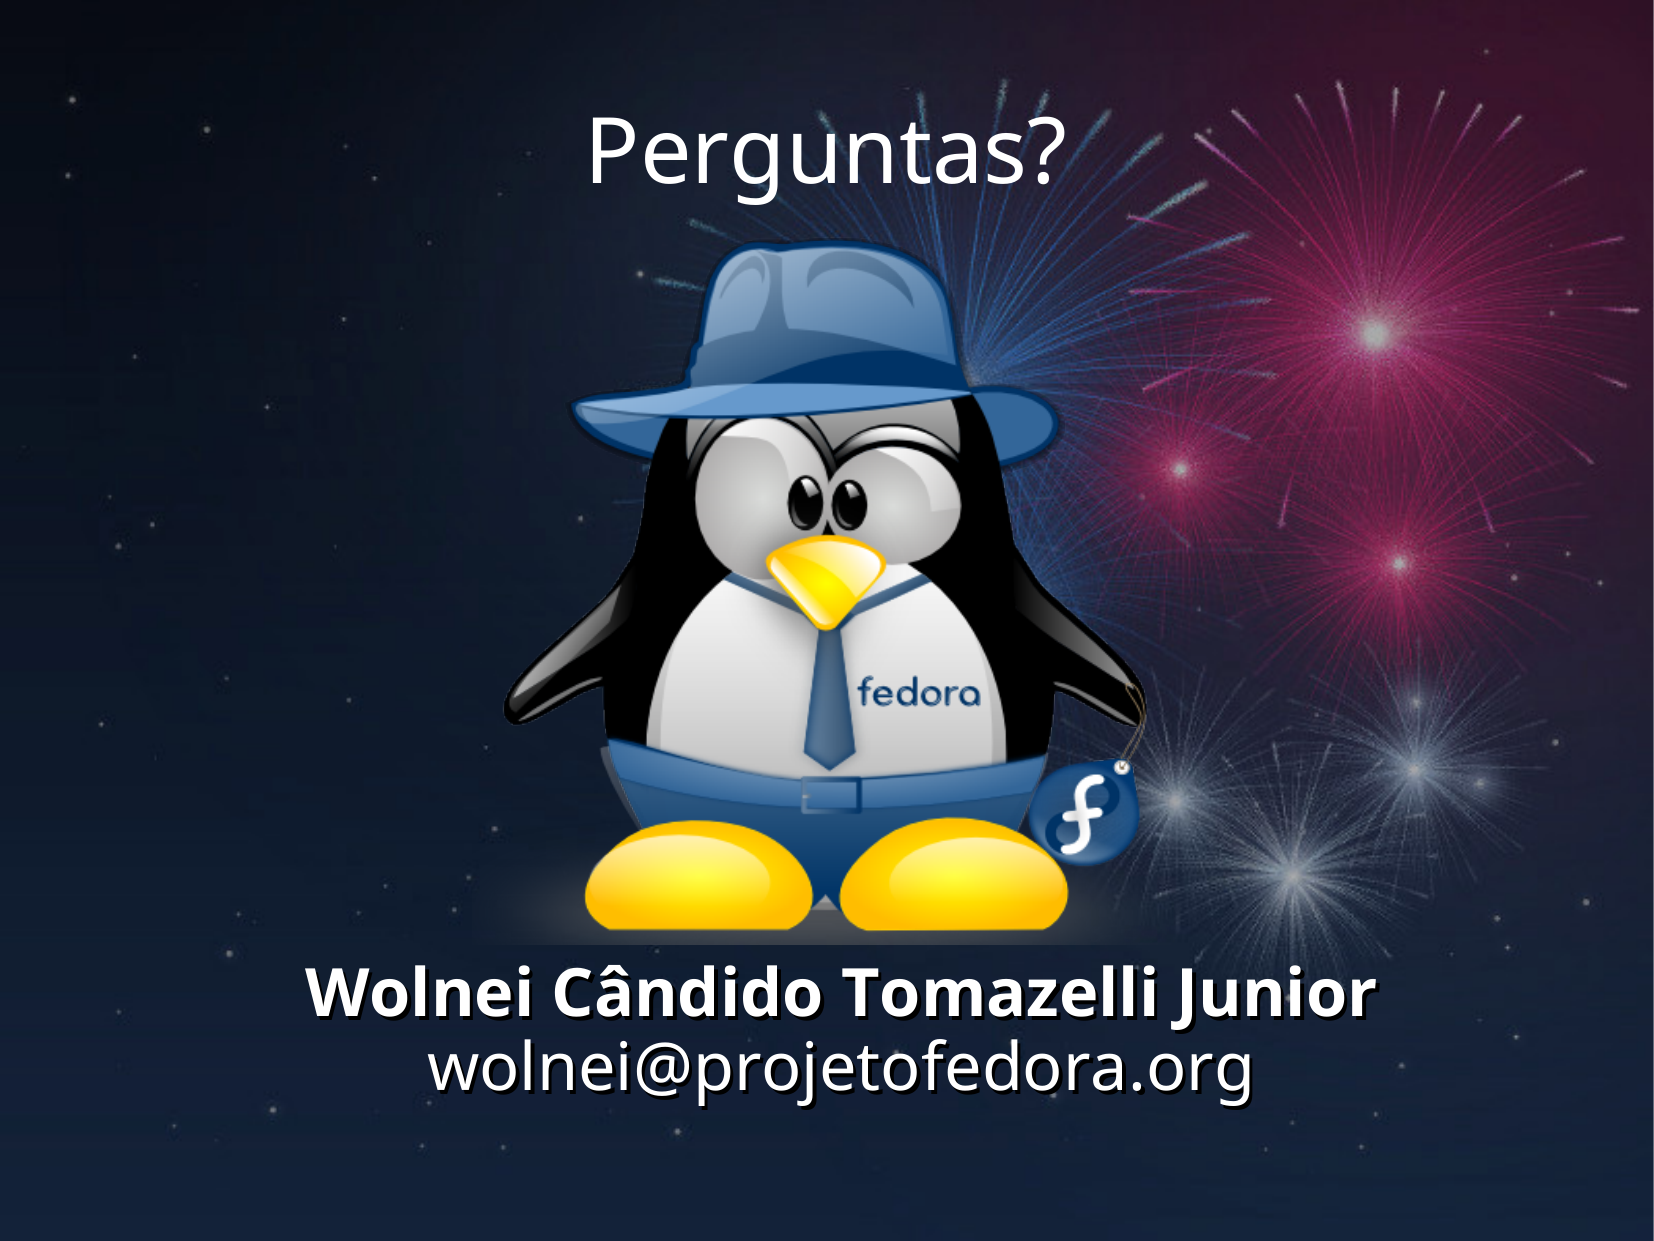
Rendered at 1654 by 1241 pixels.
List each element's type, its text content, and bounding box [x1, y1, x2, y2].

title Perguntas? [82, 49, 1571, 257]
text_box Wolnei Cândido Tomazelli Junior wolnei@projetofedora.org [308, 945, 1375, 1114]
picture [0, 0, 1654, 1241]
